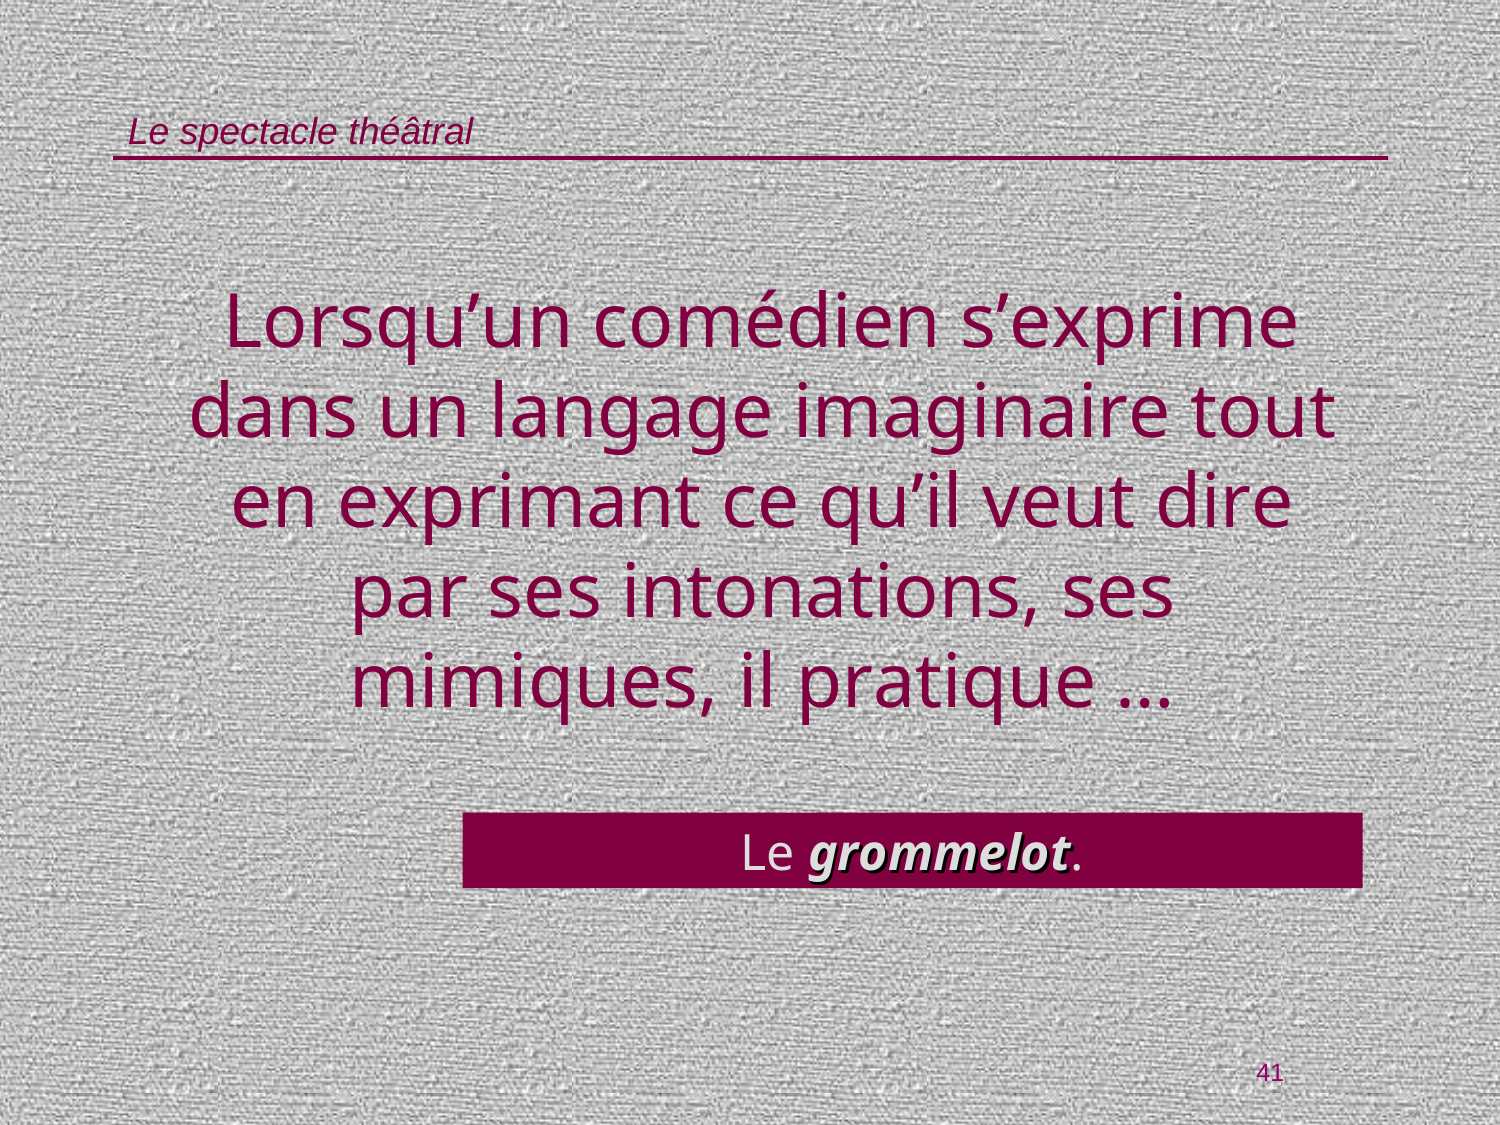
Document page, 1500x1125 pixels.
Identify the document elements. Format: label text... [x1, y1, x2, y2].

text_box Le grommelot. [462, 812, 1363, 889]
picture [0, 0, 1500, 1125]
text_box Lorsqu’un comédien s’exprime dans un langage imaginaire tout en exprimant ce qu’il veut dire par ses intonations, ses mimiques, il pratique … [149, 264, 1375, 731]
